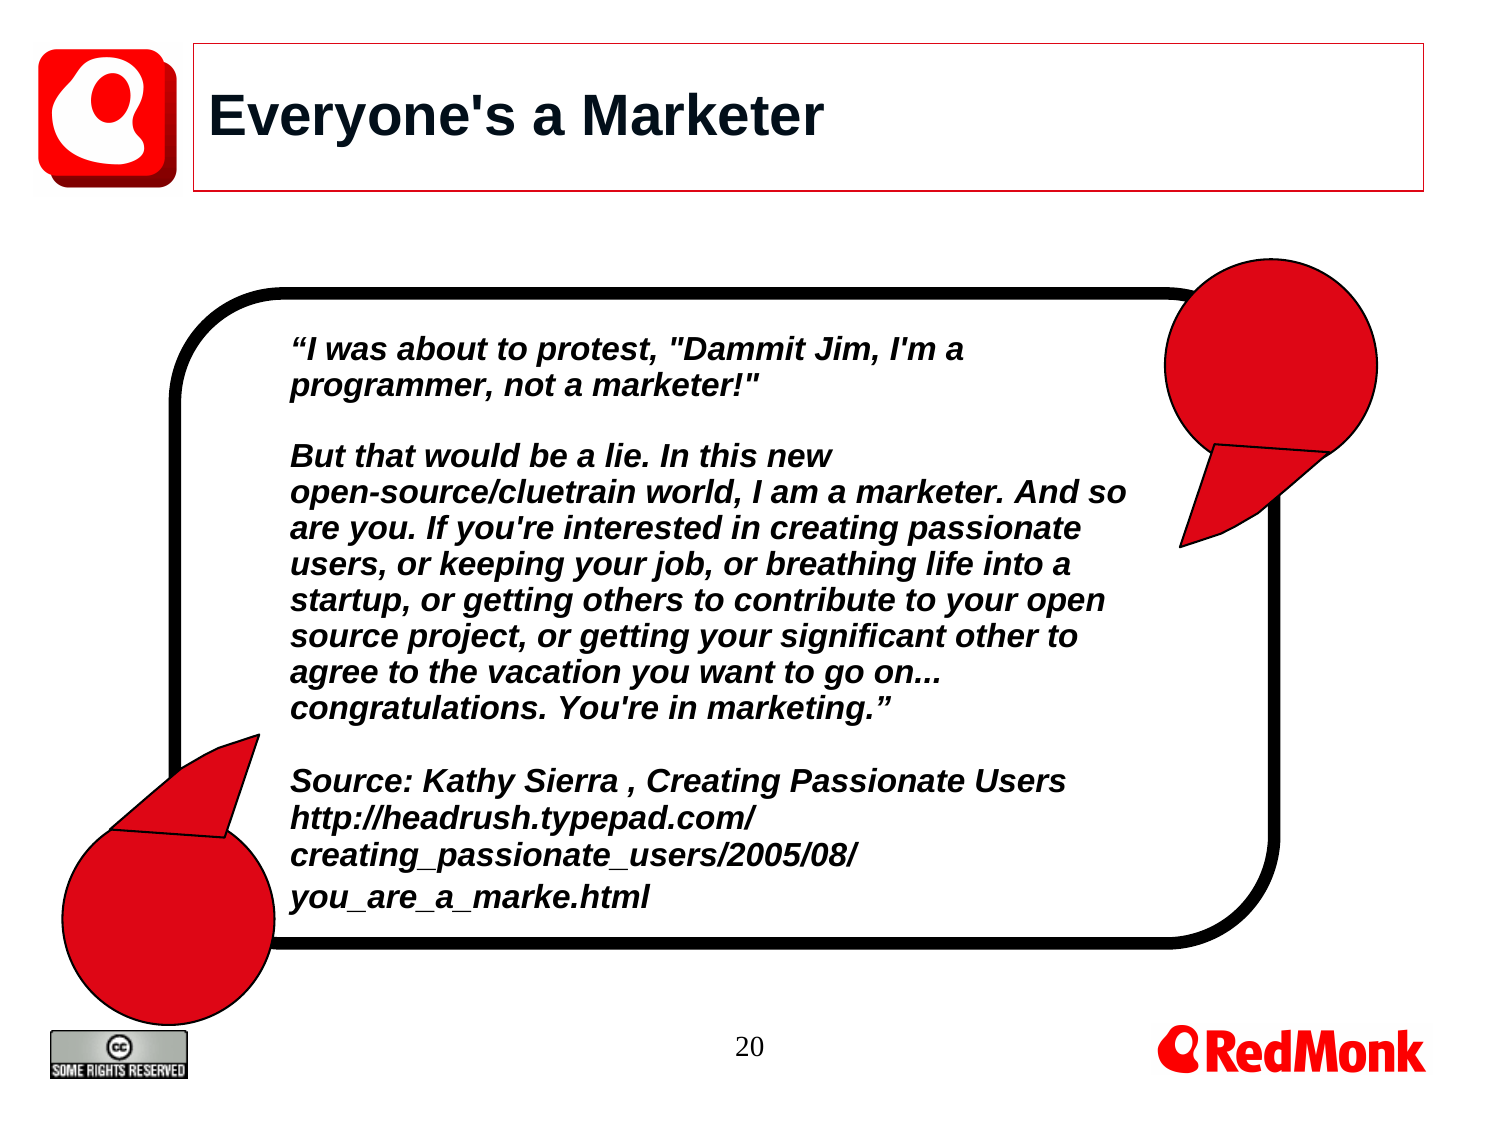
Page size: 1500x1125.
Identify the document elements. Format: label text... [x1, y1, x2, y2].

picture [33, 42, 183, 197]
title Everyone's a Marketer [193, 43, 1424, 191]
picture [1151, 1023, 1433, 1075]
picture [50, 1030, 188, 1079]
text_box [62, 734, 275, 1025]
text_box “I was about to protest, "Dammit Jim, I'm a programmer, not a marketer!" But that would be a lie. In this new open-source/cluetrain world, I am a marketer. And so are you. If you're interested in creating passionate users, or keeping your job, or breathing life into a startup, or getting others to contribute to your open source project, or getting your significant other to agree to the vacation you want to go on... congratulations. You're in marketing.” Source: Kathy Sierra , Creating Passionate Users http://headrush.typepad.com/creating_passionate_users/2005/08/you_are_a_marke.html [274, 323, 1163, 927]
text_box [1164, 259, 1378, 548]
